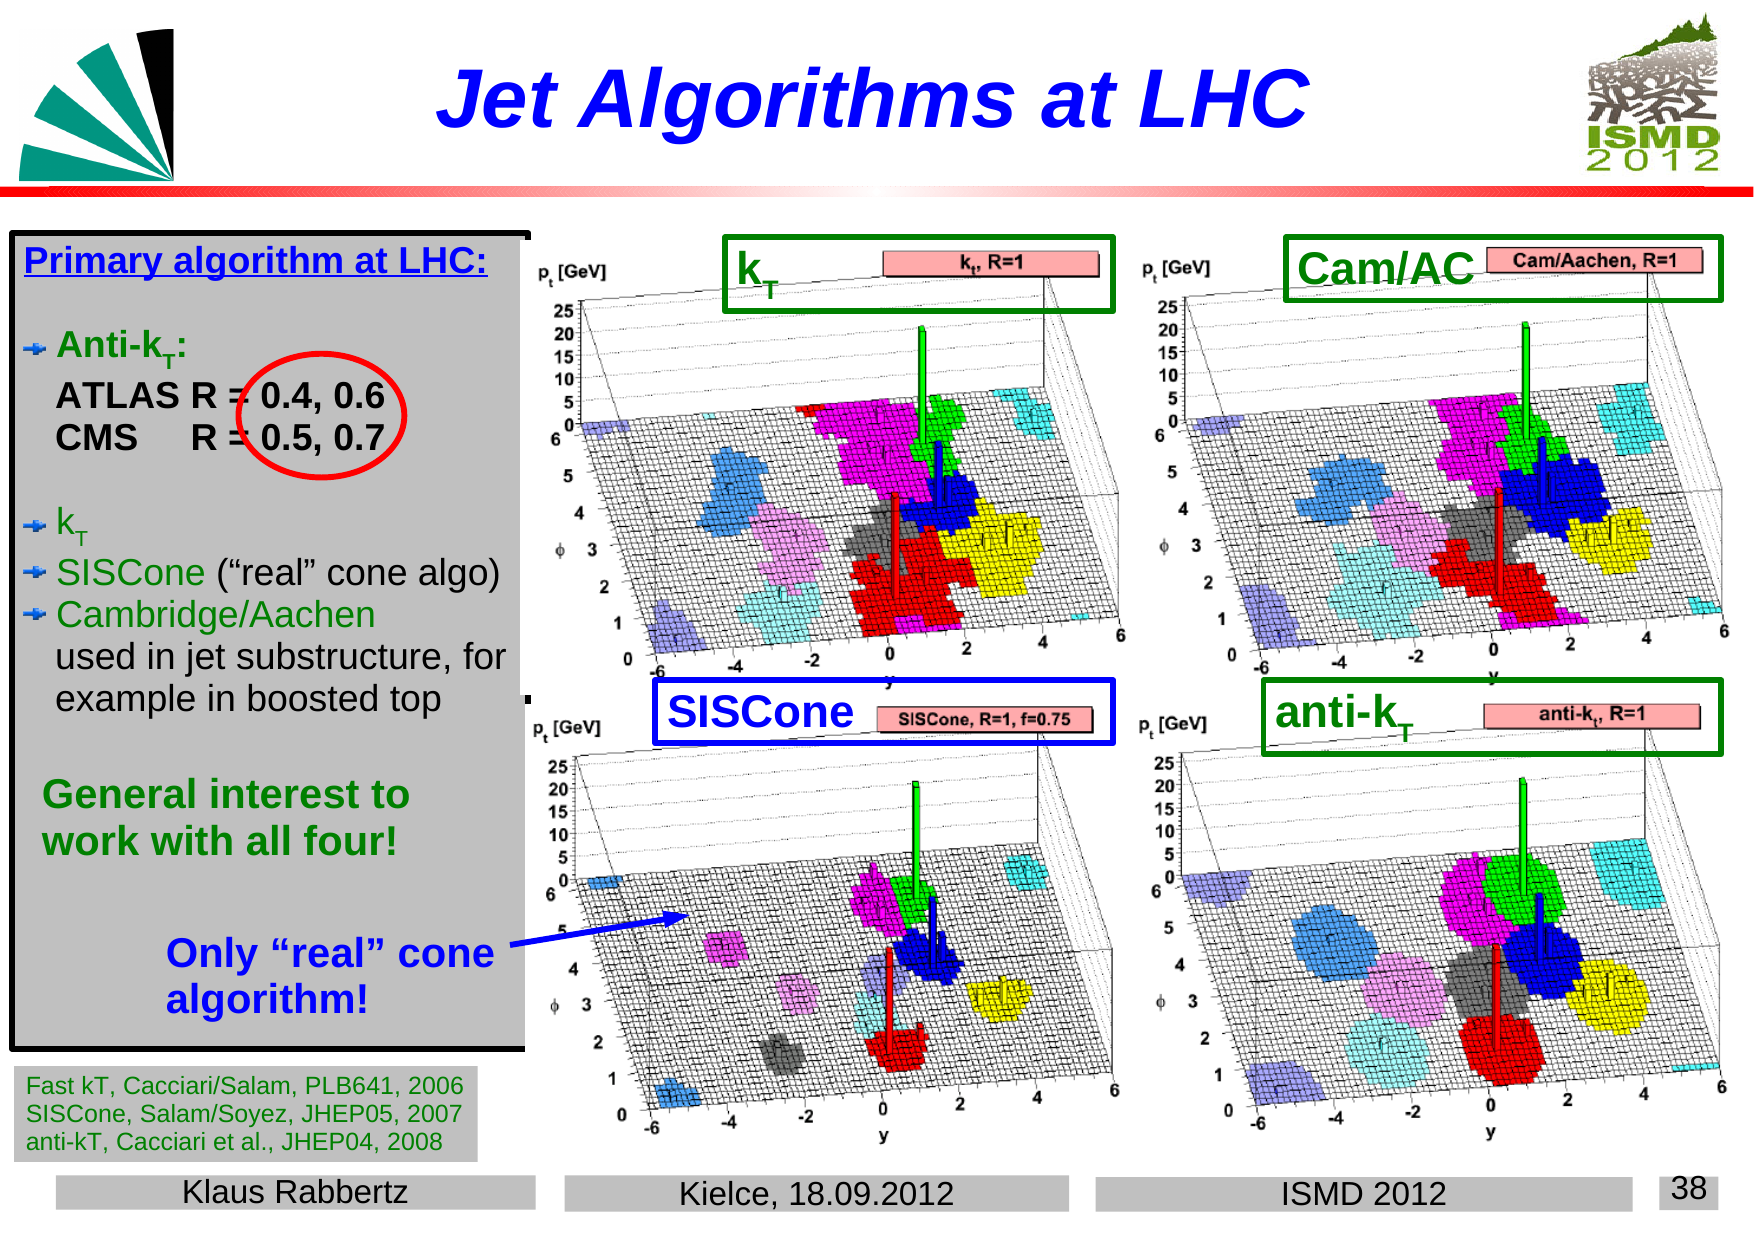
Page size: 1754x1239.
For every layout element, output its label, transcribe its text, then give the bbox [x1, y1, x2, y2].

text_box Primary algorithm at LHC: Anti-kT: ATLAS R = 0.4, 0.6 CMS R = 0.5, 0.7 kT SISCone (“real” cone algo) Cambridge/Aachen used in jet substructure, for example in boosted top [11, 233, 529, 1049]
picture [520, 240, 1739, 696]
text_box Fast kT, Cacciari/Salam, PLB641, 2006 SISCone, Salam/Soyez, JHEP05, 2007 anti-kT, Cacciari et al., JHEP04, 2008 [14, 1066, 478, 1162]
text_box Cam/AC [1286, 237, 1722, 301]
picture [525, 699, 1739, 1151]
title Jet Algorithms at LHC [220, 16, 1525, 182]
text_box General interest to work with all four! [30, 765, 423, 871]
text_box Only “real” cone algorithm! [154, 923, 507, 1029]
picture [1579, 5, 1727, 177]
text_box anti-kT [1263, 680, 1722, 755]
picture [19, 29, 174, 183]
text_box SISCone [655, 680, 1114, 744]
text_box kT [724, 237, 1114, 312]
